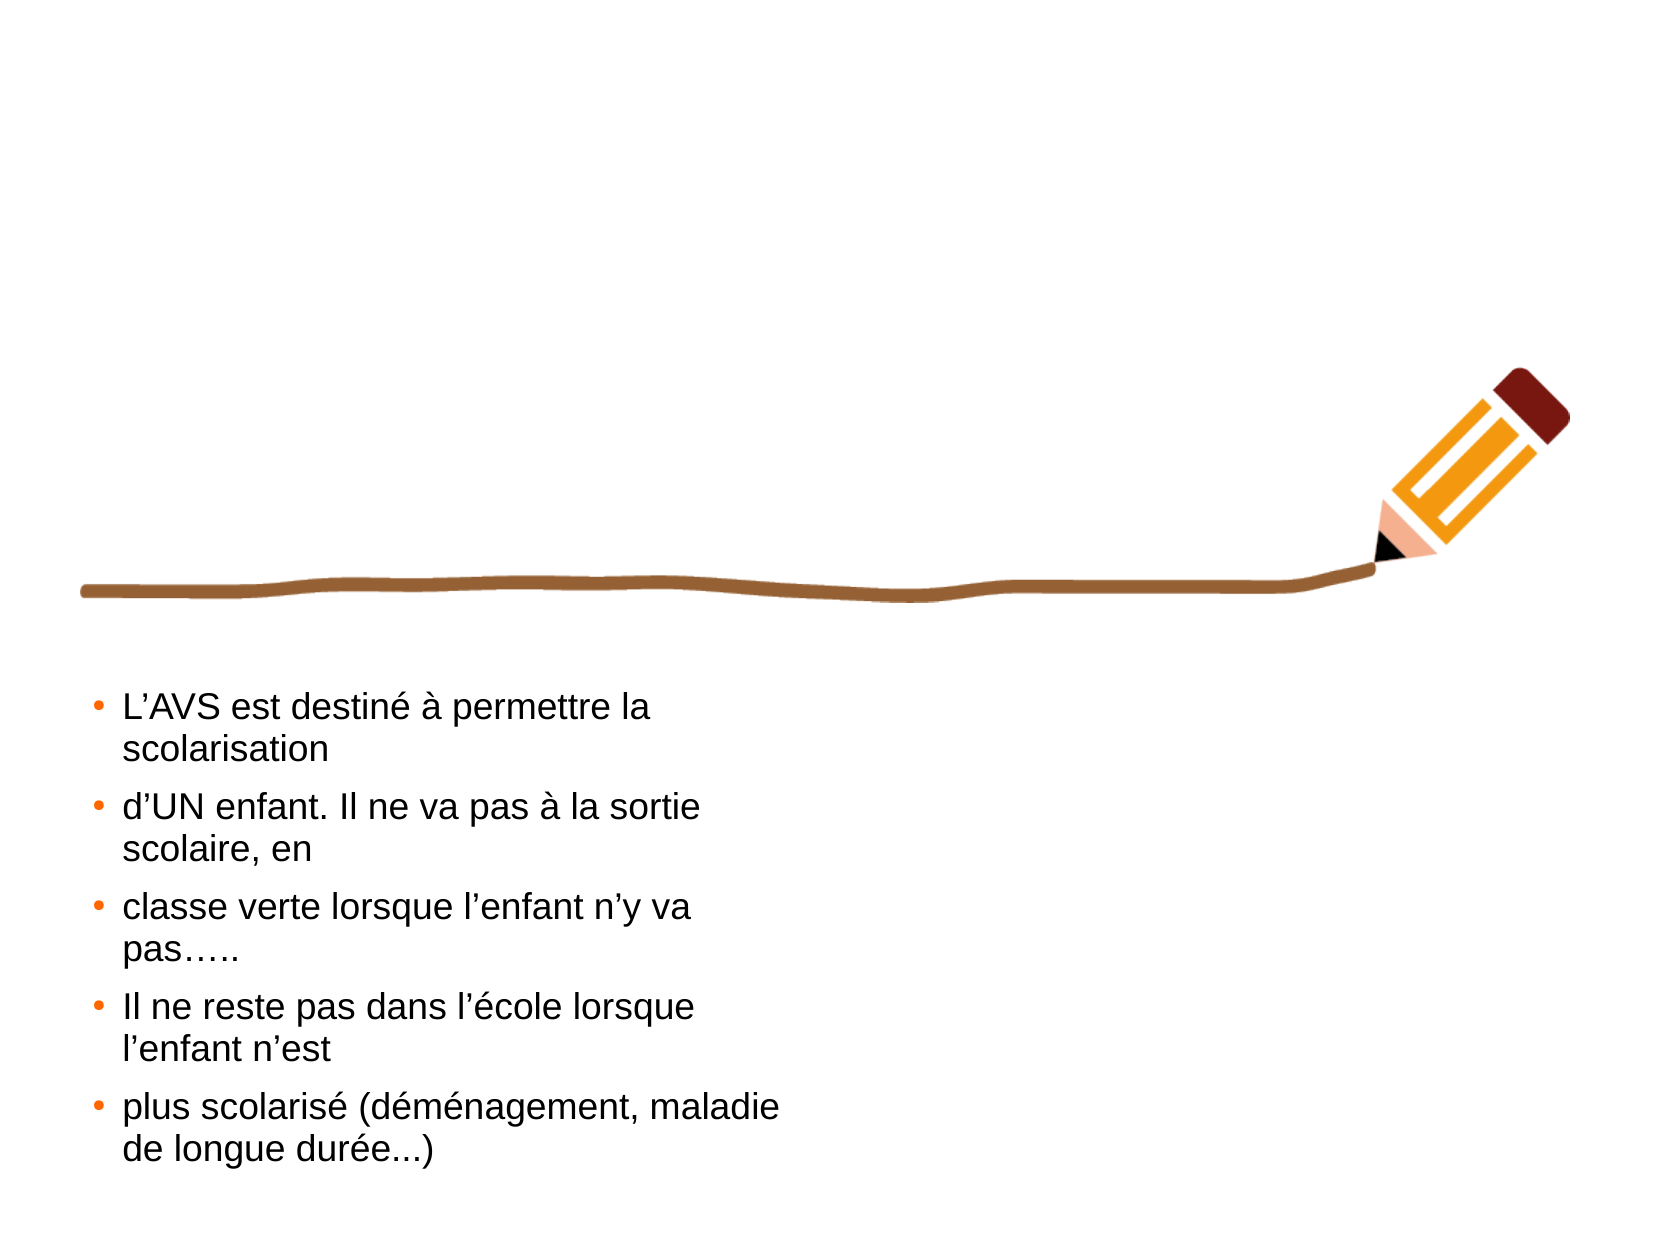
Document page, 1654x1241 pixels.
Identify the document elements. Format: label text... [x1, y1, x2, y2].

picture [80, 367, 1570, 603]
list L’AVS est destiné à permettre la scolarisation d’UN enfant. Il ne va pas à la sortie scolaire, en classe verte lorsque l’enfant n’y va pas….. Il ne reste pas dans l’école lorsque l’enfant n’est plus scolarisé (déménagement, maladie de longue durée...) [82, 685, 809, 1177]
